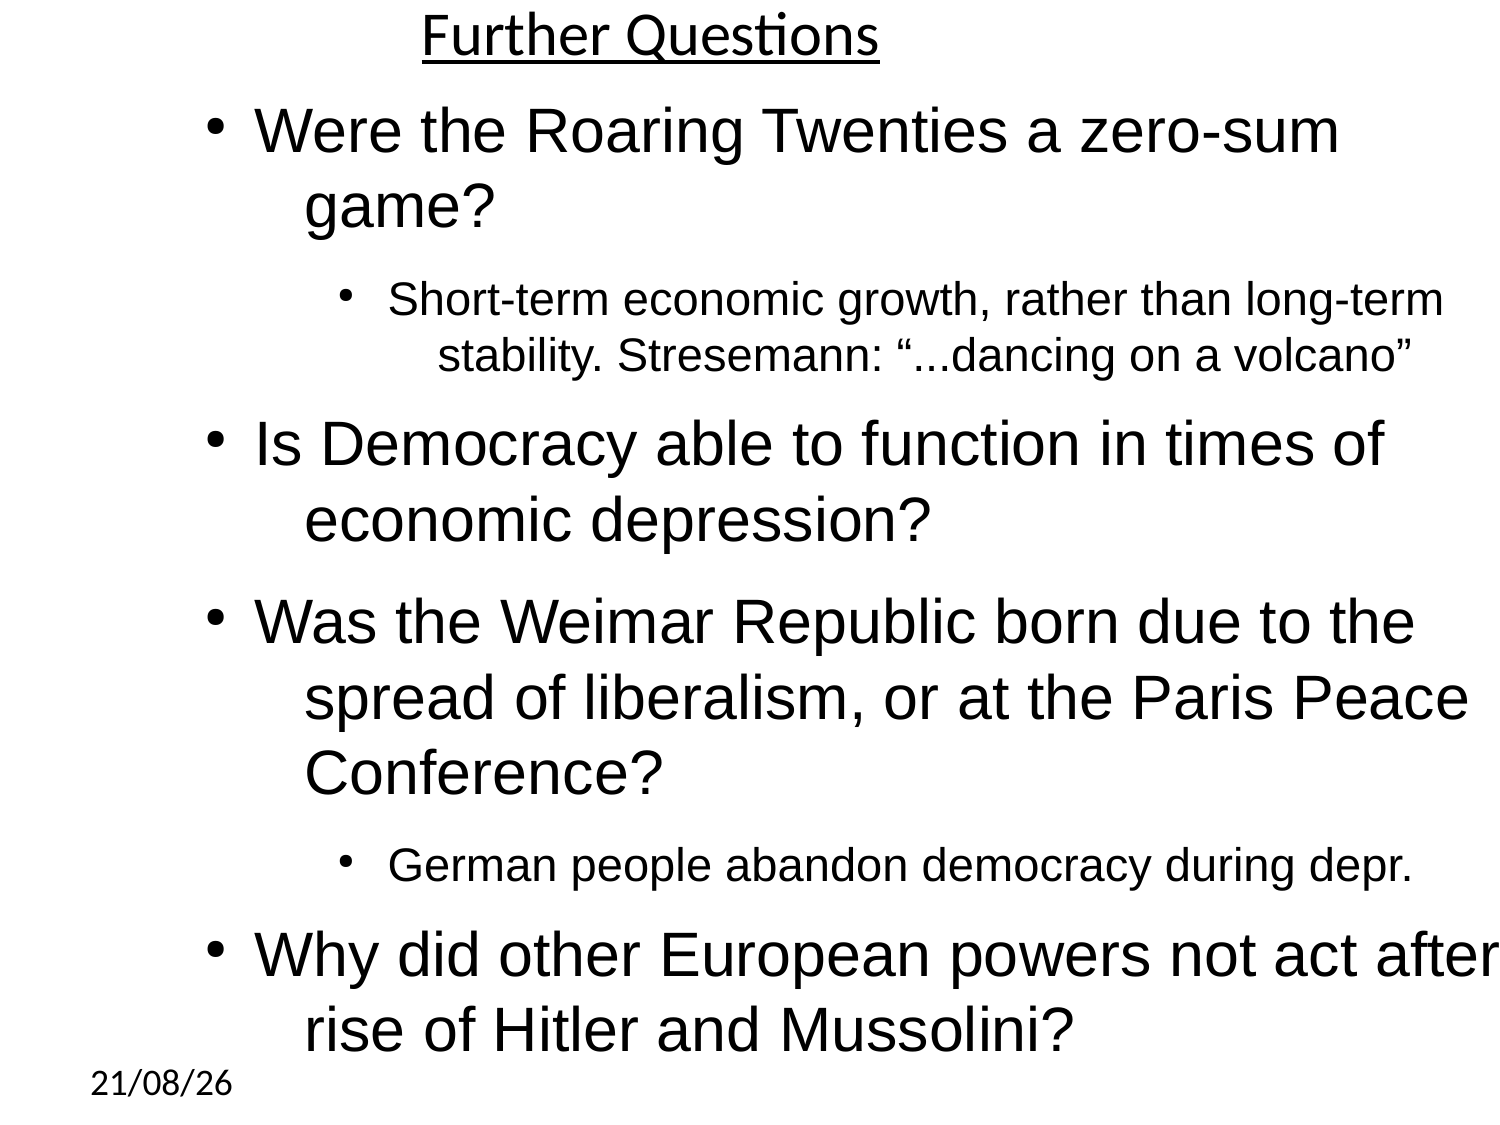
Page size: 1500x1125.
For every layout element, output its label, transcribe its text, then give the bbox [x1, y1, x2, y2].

list Were the Roaring Twenties a zero-sum game? Short-term economic growth, rather than long-term stability. Stresemann: “...dancing on a volcano” Is Democracy able to function in times of economic depression? Was the Weimar Republic born due to the spread of liberalism, or at the Paris Peace Conference? German people abandon democracy during depr. Why did other European powers not act after rise of Hitler and Mussolini? [171, 90, 1500, 1067]
title Further Questions [421, 0, 1500, 90]
text_box 2013/3/15 [75, 1042, 425, 1103]
